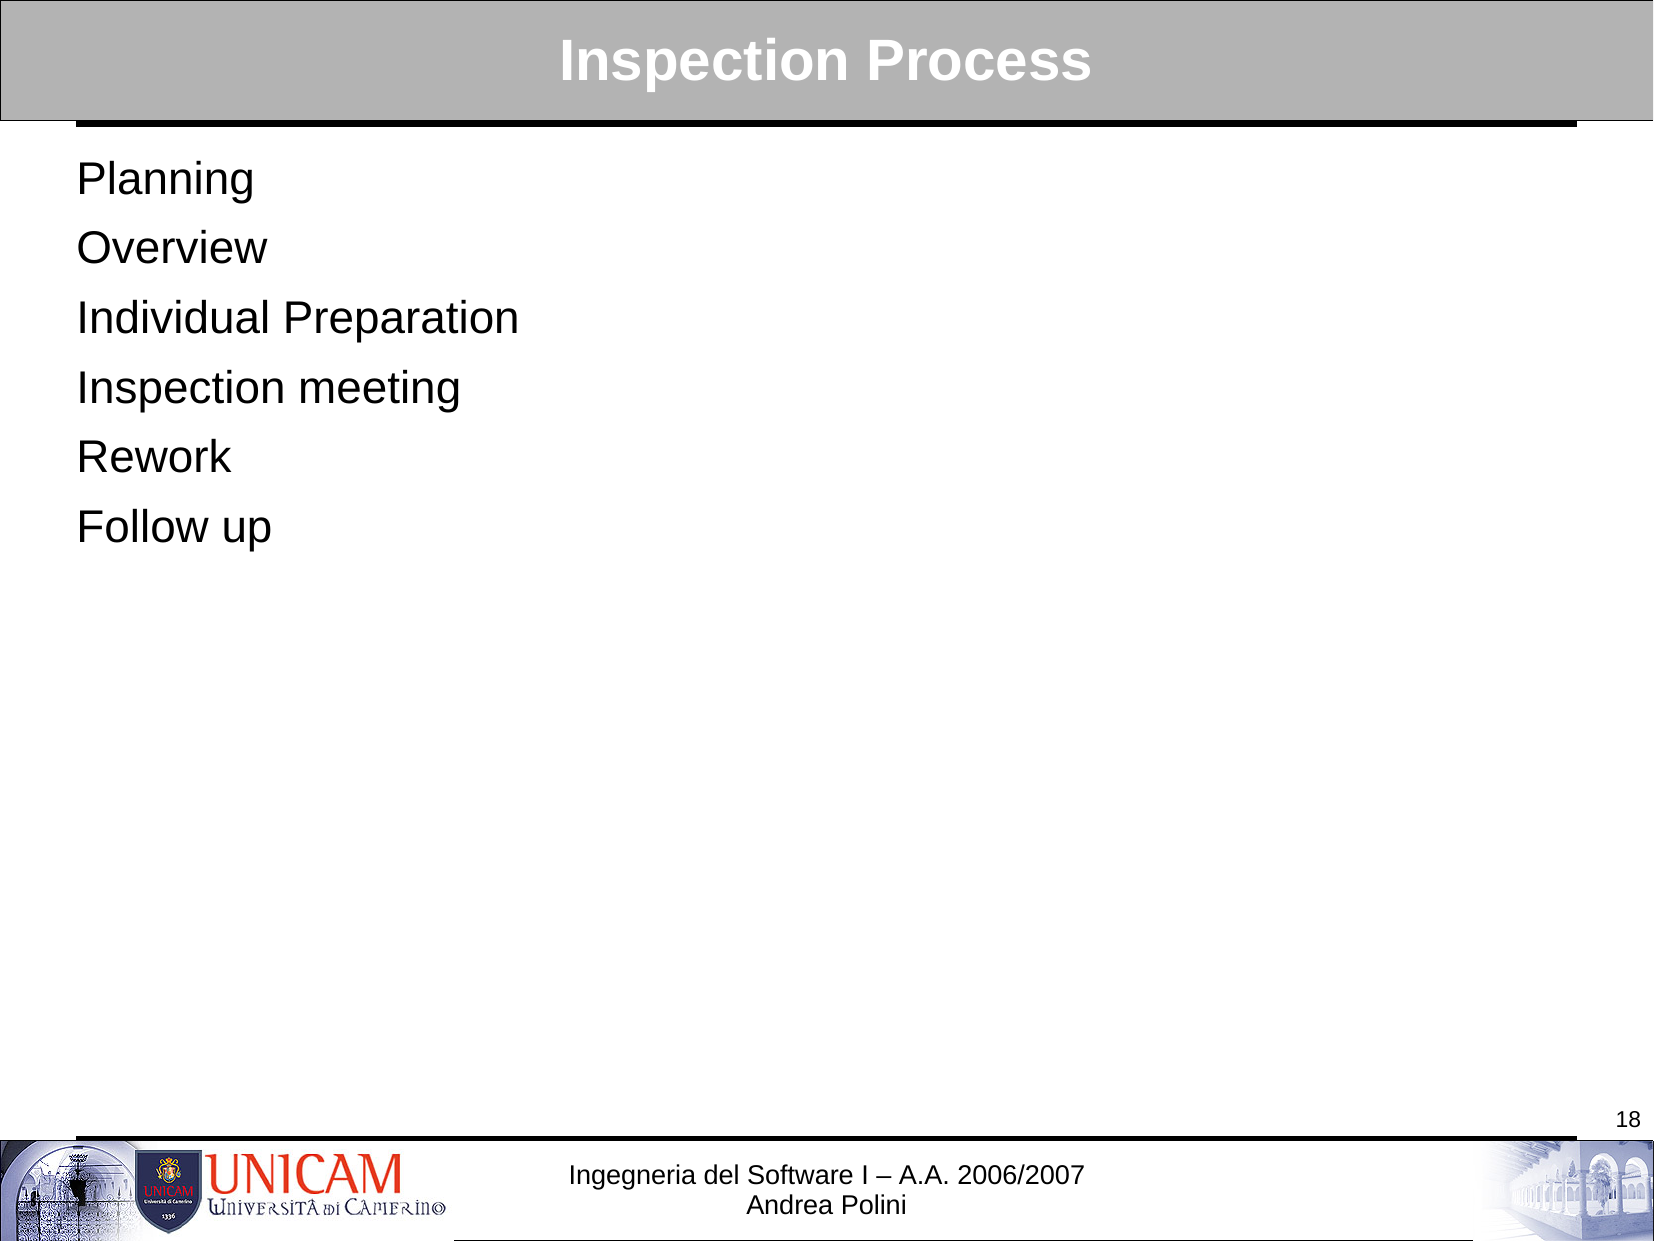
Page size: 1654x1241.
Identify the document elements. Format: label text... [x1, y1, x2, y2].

list Planning Overview Individual Preparation Inspection meeting Rework Follow up [76, 152, 1577, 671]
picture [0, 1141, 454, 1241]
title Inspection Process [0, 0, 1653, 121]
picture [1473, 1141, 1654, 1241]
